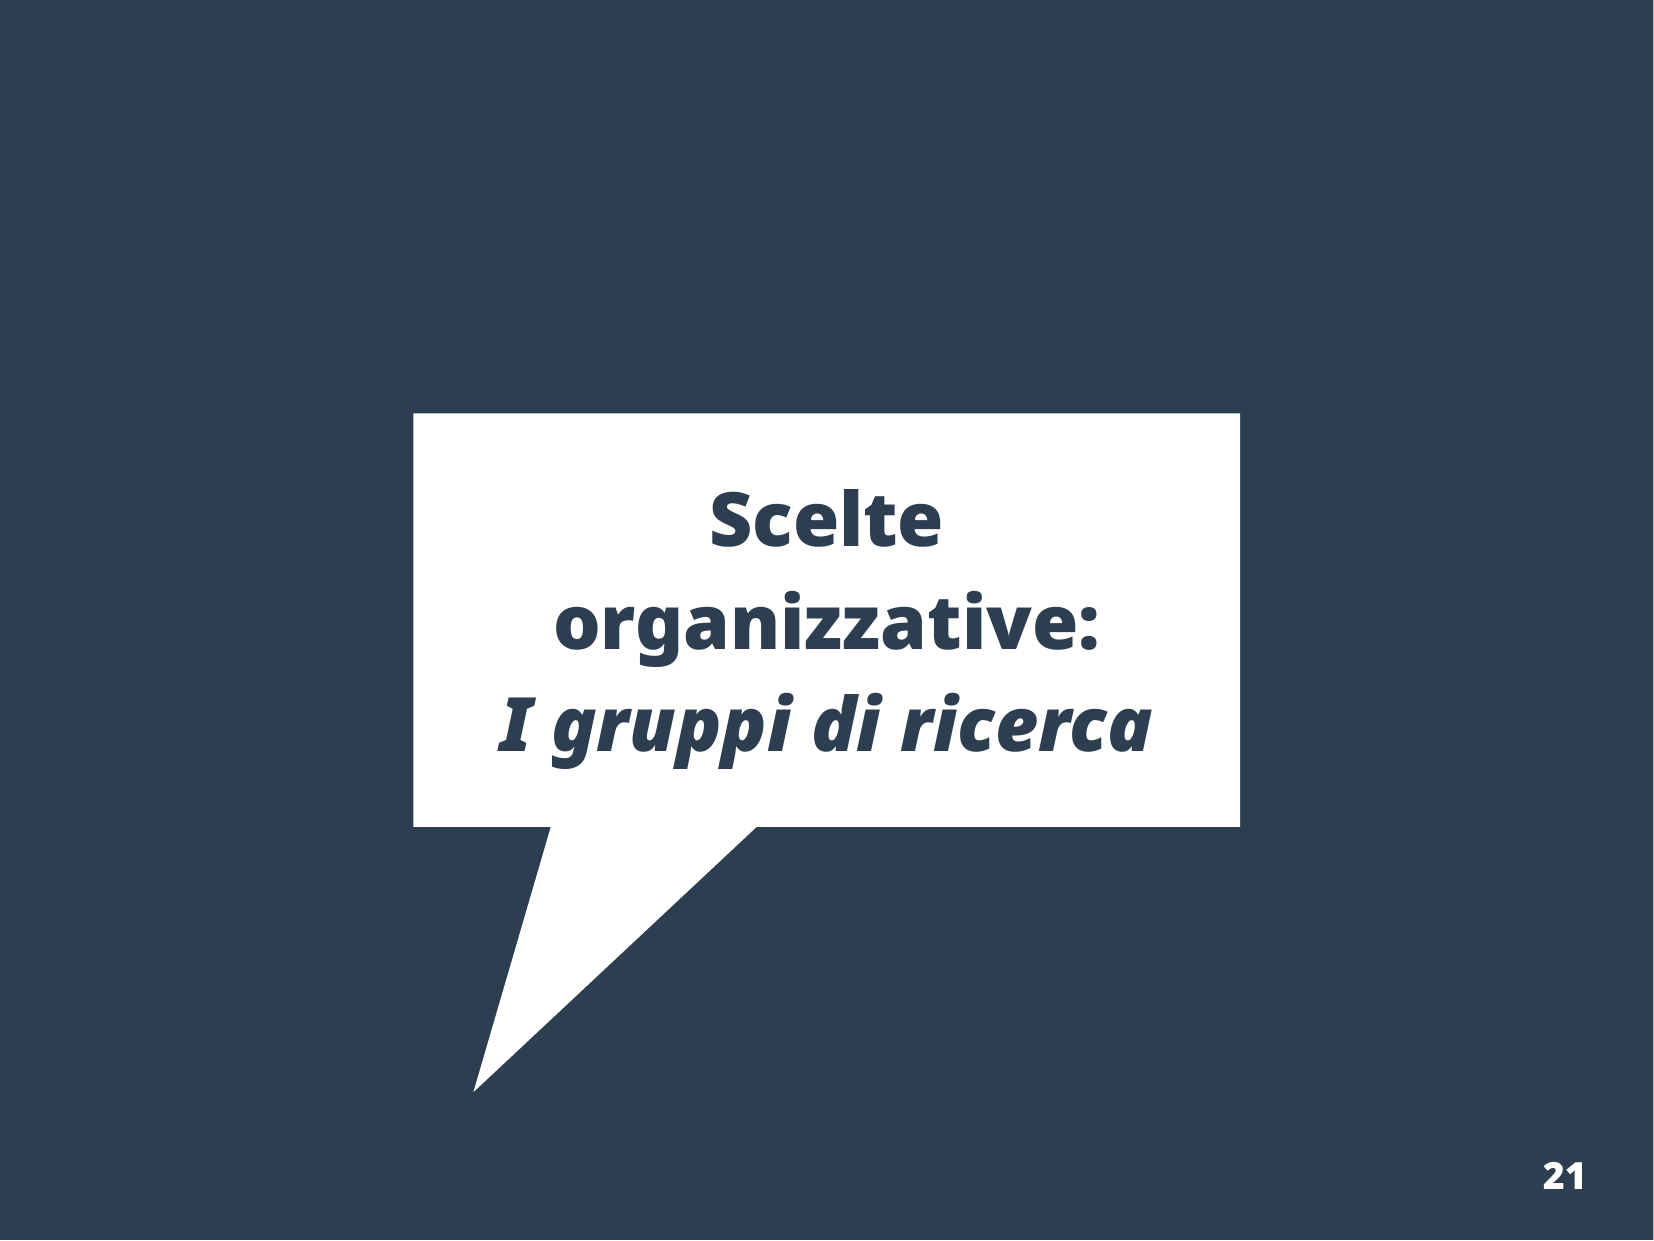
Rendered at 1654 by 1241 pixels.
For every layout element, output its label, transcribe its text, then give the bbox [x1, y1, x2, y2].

title Scelte organizzative: I gruppi di ricerca [442, 442, 1211, 798]
